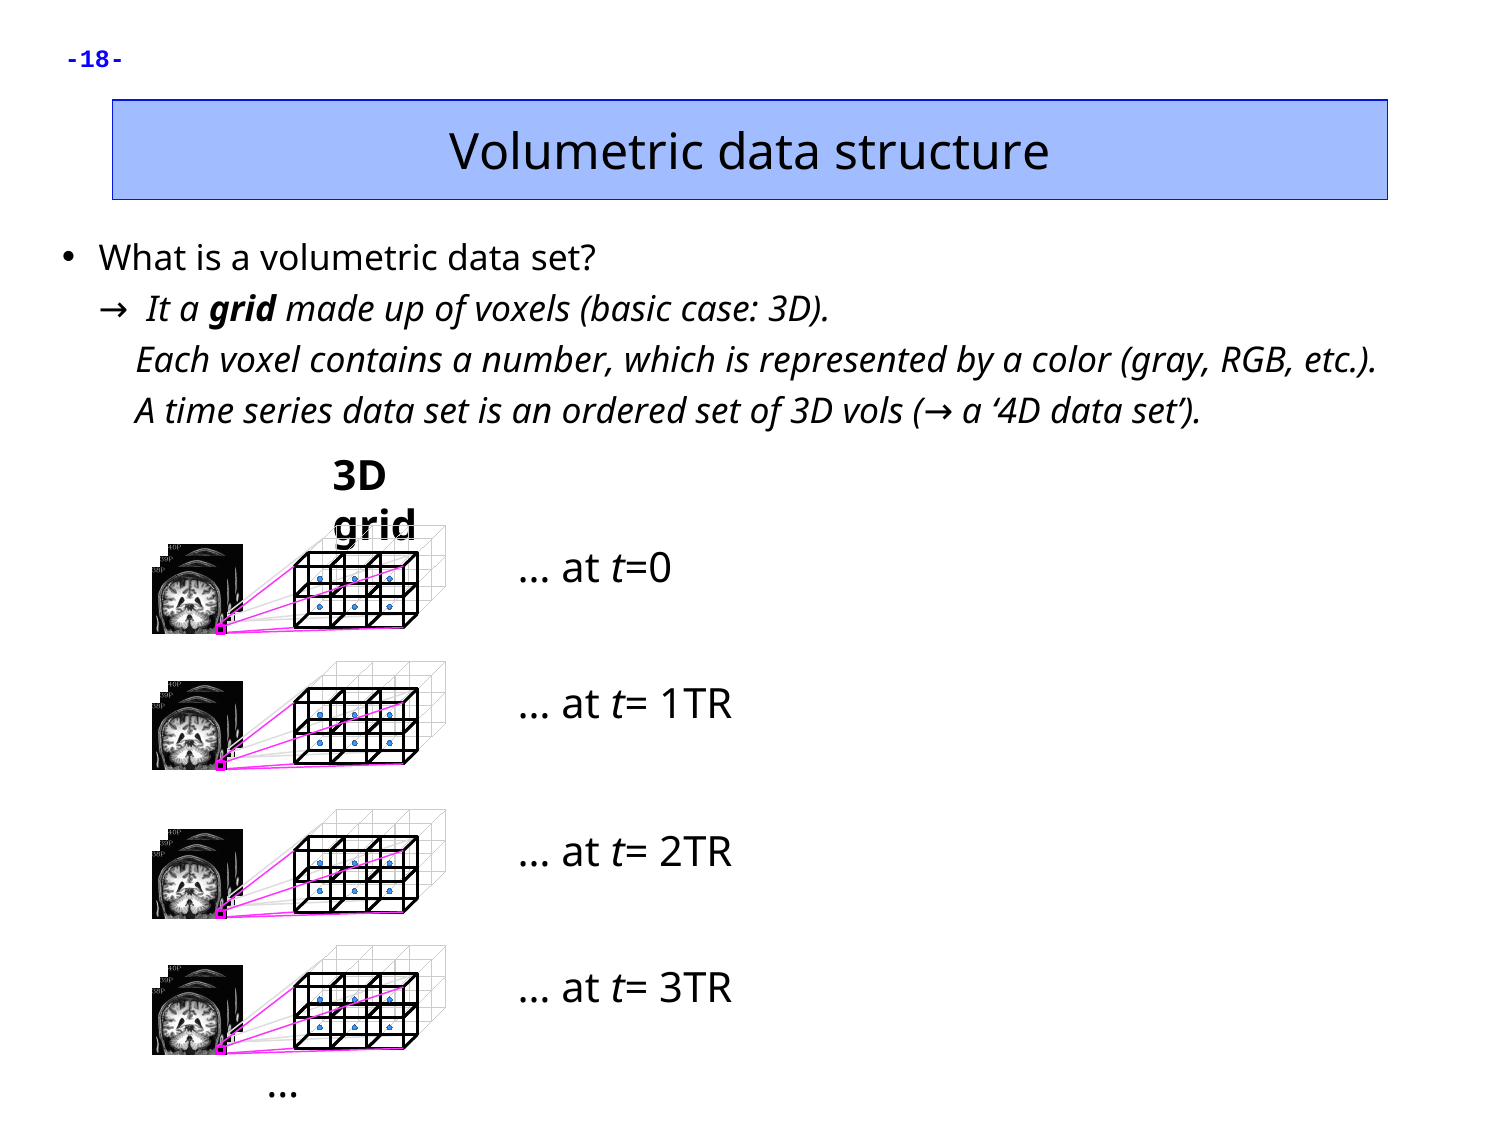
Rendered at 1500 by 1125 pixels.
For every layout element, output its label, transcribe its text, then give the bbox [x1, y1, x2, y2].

text_box Volumetric data structure [112, 99, 1388, 200]
picture [152, 544, 243, 634]
picture [222, 617, 231, 624]
text_box … [251, 1048, 504, 1114]
text_box … at t= 2TR [503, 817, 755, 883]
text_box [386, 576, 393, 582]
text_box What is a volumetric data set? → It a grid made up of voxels (basic case: 3D). Each voxel contains a number, which is represented by a color (gray, RGB, etc.). A time series data set is an ordered set of 3D vols (→ a ‘4D data set’). [46, 226, 1489, 376]
text_box [386, 604, 393, 610]
picture [222, 1038, 231, 1045]
text_box [386, 1024, 393, 1030]
text_box … at t= 3TR [503, 953, 755, 1019]
picture [221, 901, 231, 909]
text_box [386, 740, 393, 746]
picture [230, 1024, 243, 1034]
text_box [386, 888, 393, 894]
picture [152, 681, 243, 770]
picture [229, 739, 243, 750]
text_box … at t= 1TR [503, 669, 755, 735]
picture [152, 829, 243, 919]
picture [152, 965, 243, 1055]
text_box … at t=0 [502, 533, 700, 599]
picture [222, 753, 231, 760]
picture [230, 887, 243, 898]
text_box [317, 996, 323, 1003]
text_box 3D grid [318, 441, 497, 507]
text_box [387, 996, 393, 1003]
picture [229, 603, 243, 614]
